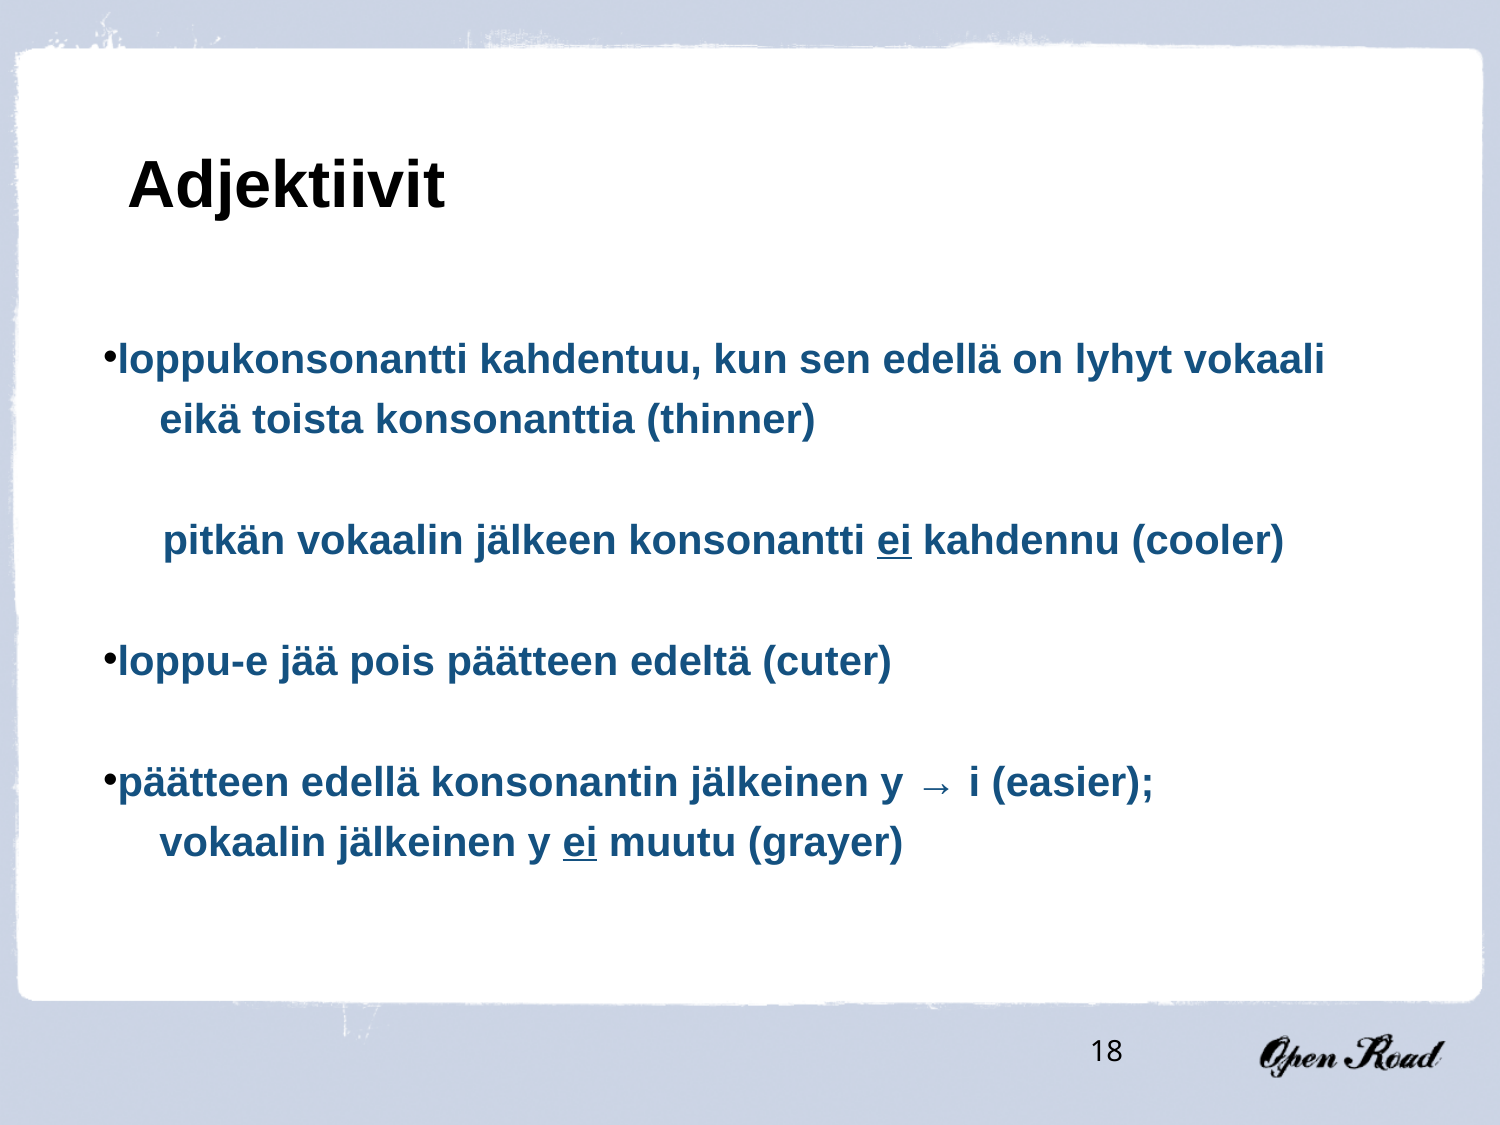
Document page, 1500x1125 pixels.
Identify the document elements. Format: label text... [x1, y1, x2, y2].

text_box loppukonsonantti kahdentuu, kun sen edellä on lyhyt vokaali eikä toista konsonanttia (thinner) pitkän vokaalin jälkeen konsonantti ei kahdennu (cooler) loppu-e jää pois päätteen edeltä (cuter) päätteen edellä konsonantin jälkeinen y → i (easier); vokaalin jälkeinen y ei muutu (grayer) [88, 243, 1436, 935]
text_box Adjektiivit [112, 87, 1329, 276]
